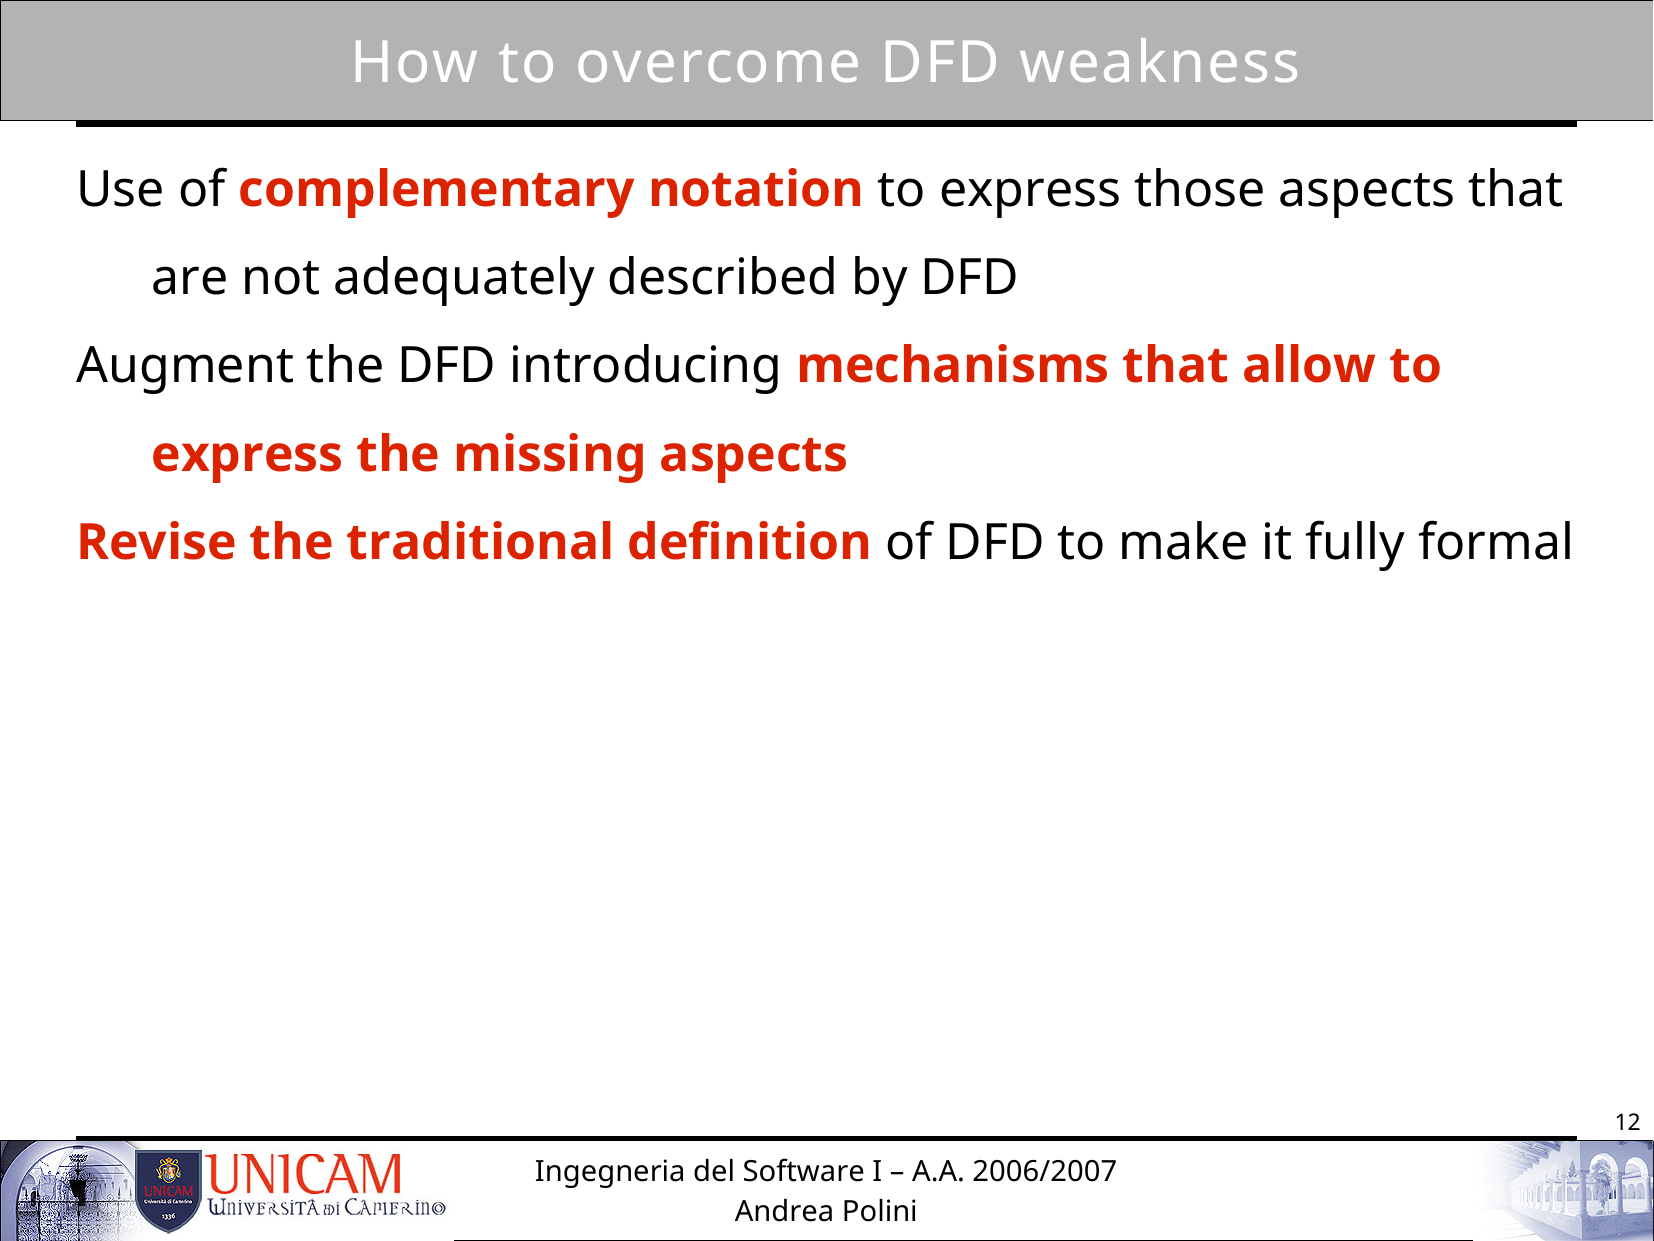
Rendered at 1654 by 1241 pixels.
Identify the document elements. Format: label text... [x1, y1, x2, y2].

list Use of complementary notation to express those aspects that are not adequately described by DFD Augment the DFD introducing mechanisms that allow to express the missing aspects Revise the traditional definition of DFD to make it fully formal [76, 152, 1577, 635]
picture [0, 1141, 454, 1241]
picture [1473, 1141, 1654, 1241]
title How to overcome DFD weakness [0, 0, 1653, 121]
